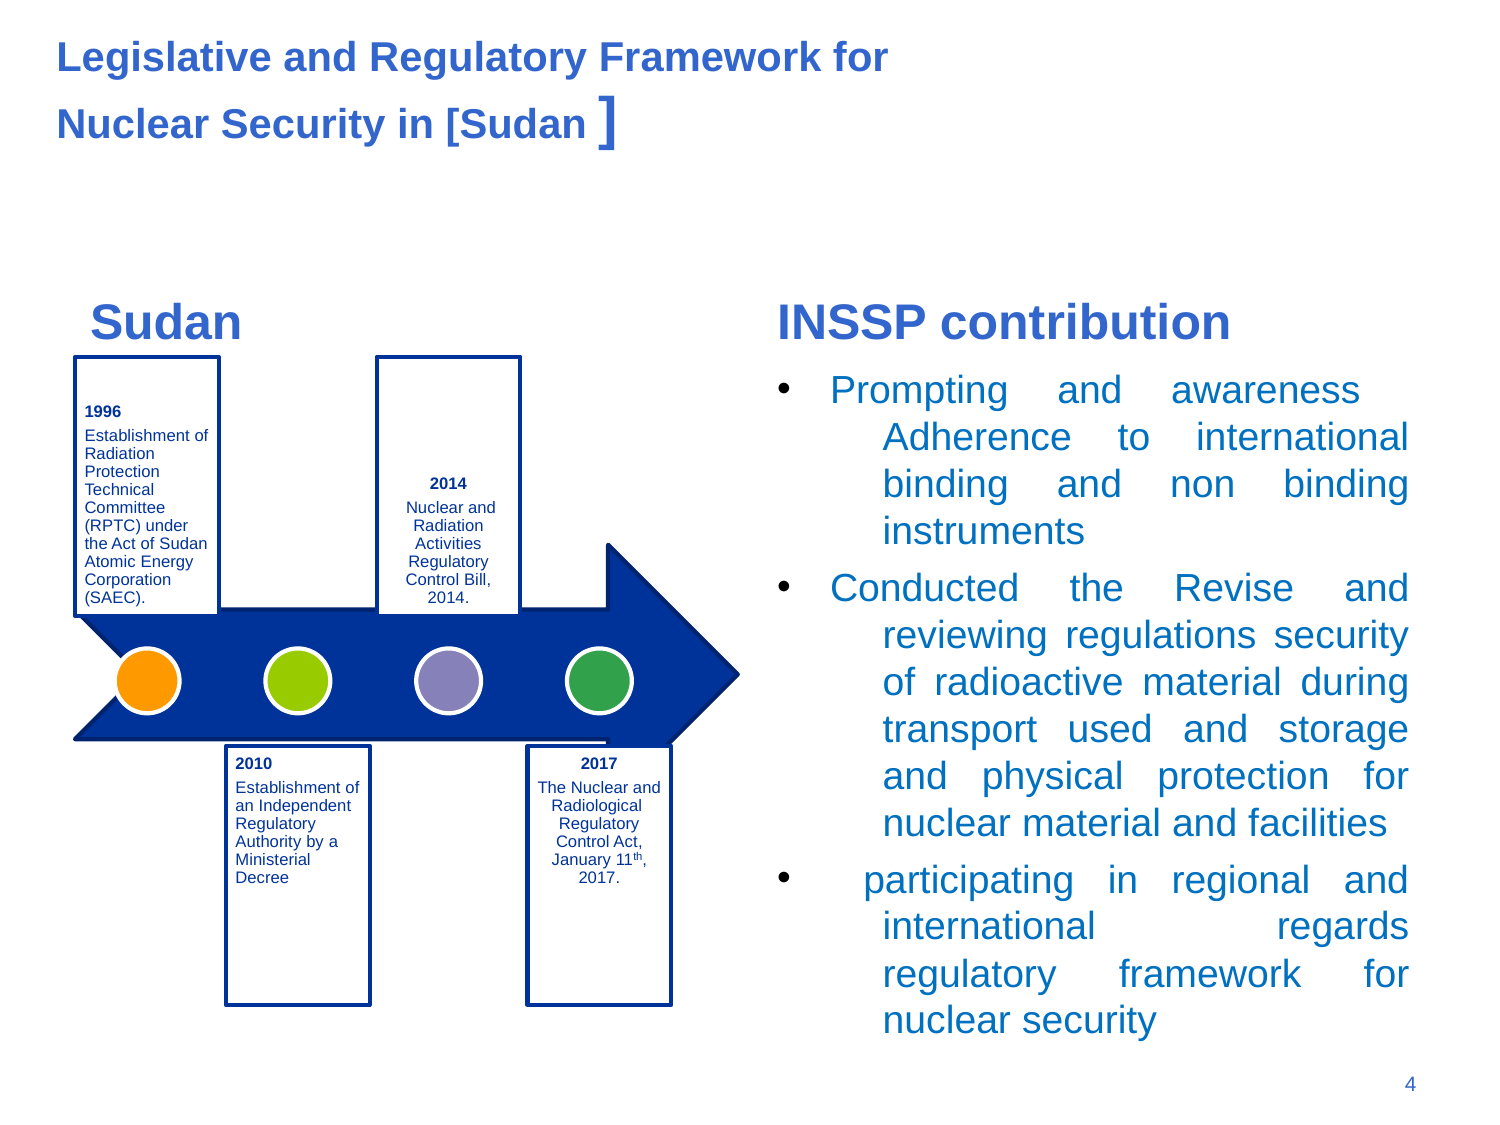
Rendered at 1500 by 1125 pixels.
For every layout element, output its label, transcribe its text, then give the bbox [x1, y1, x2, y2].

title Legislative and Regulatory Framework for Nuclear Security in [Sudan ] [41, 19, 1046, 161]
slide_number 4 [1389, 1063, 1474, 1112]
text_box 2014 Nuclear and Radiation Activities Regulatory Control Bill, 2014. [376, 356, 521, 617]
text_box 2017 The Nuclear and Radiological Regulatory Control Act, January 11th, 2017. [527, 745, 672, 1006]
text_box 2010 Establishment of an Independent Regulatory Authority by a Ministerial Decree [226, 745, 370, 1006]
list Prompting and awareness Adherence to international binding and non binding instruments Conducted the Revise and reviewing regulations security of radioactive material during transport used and storage and physical protection for nuclear material and facilities participating in regional and international regards regulatory framework for nuclear security [761, 356, 1426, 1112]
text_box 1996 Establishment of Radiation Protection Technical Committee (RPTC) under the Act of Sudan Atomic Energy Corporation (SAEC). [75, 356, 219, 617]
list Sudan [75, 251, 738, 357]
list INSSP contribution [761, 251, 1426, 356]
text_box [74, 544, 738, 745]
